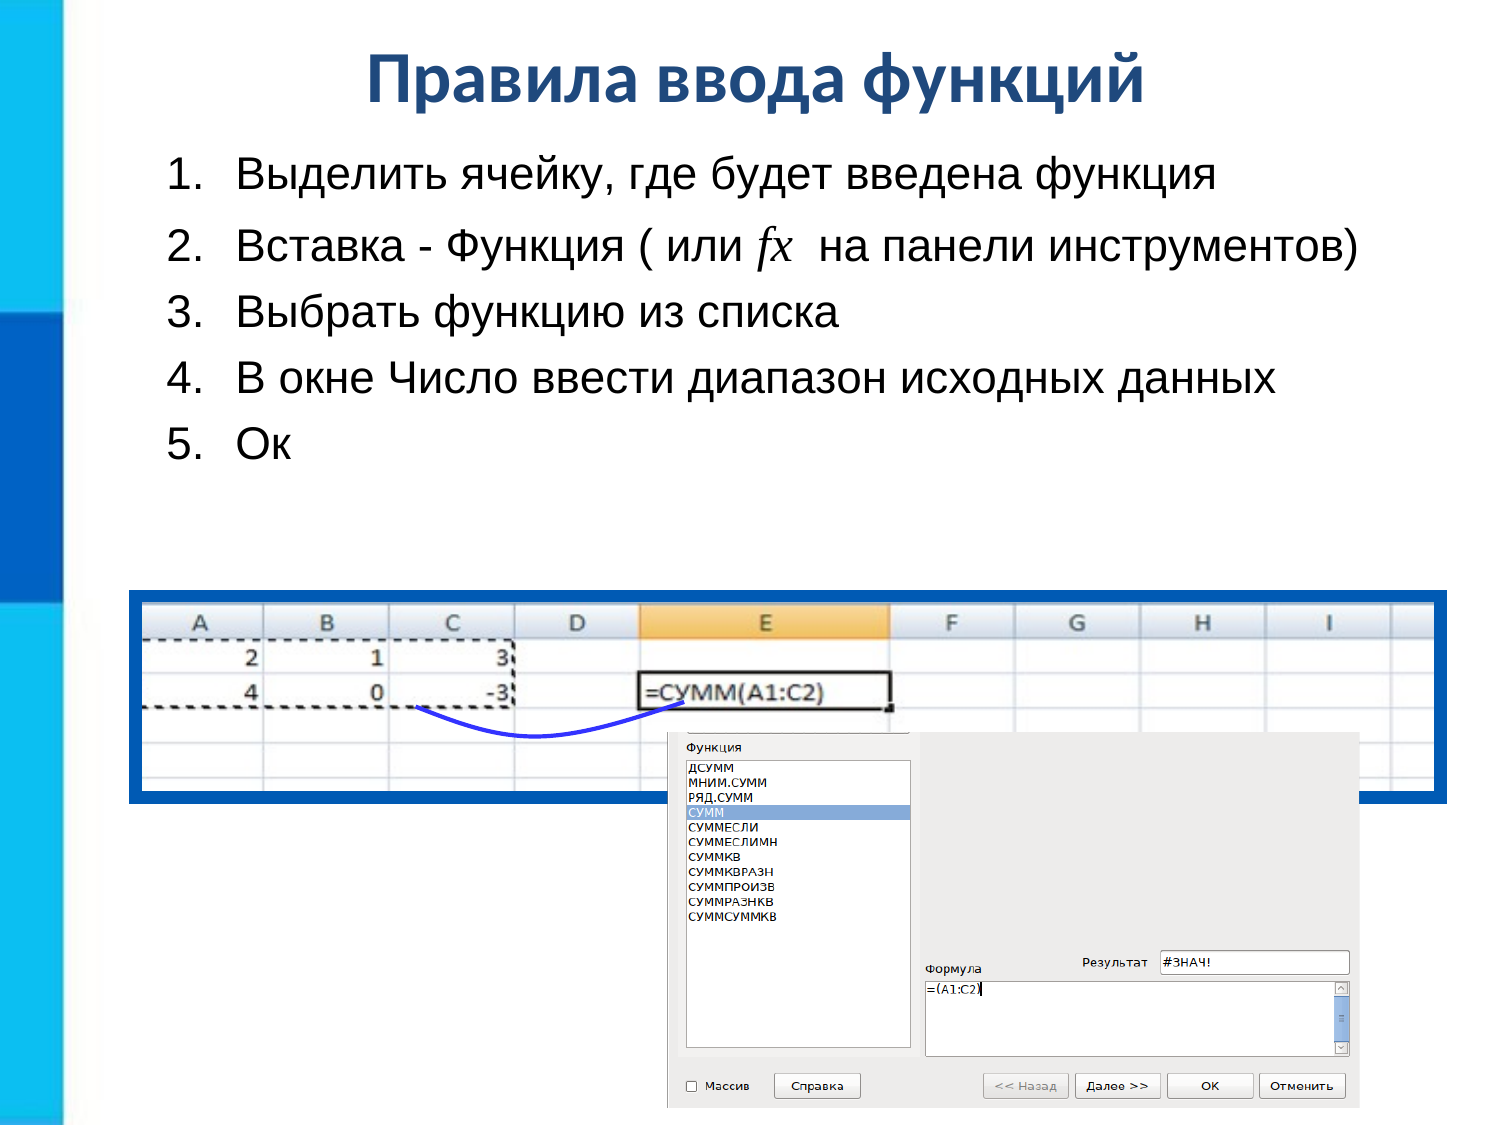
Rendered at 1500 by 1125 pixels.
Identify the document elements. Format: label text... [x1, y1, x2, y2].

text_box Выделить ячейку, где будет введена функция Вставка - Функция ( или fx на панели инструментов) Выбрать функцию из списка В окне Число ввести диапазон исходных данных Ок [76, 125, 1436, 477]
picture [0, 0, 1500, 1125]
text_box Правила ввода функций [88, 31, 1425, 125]
